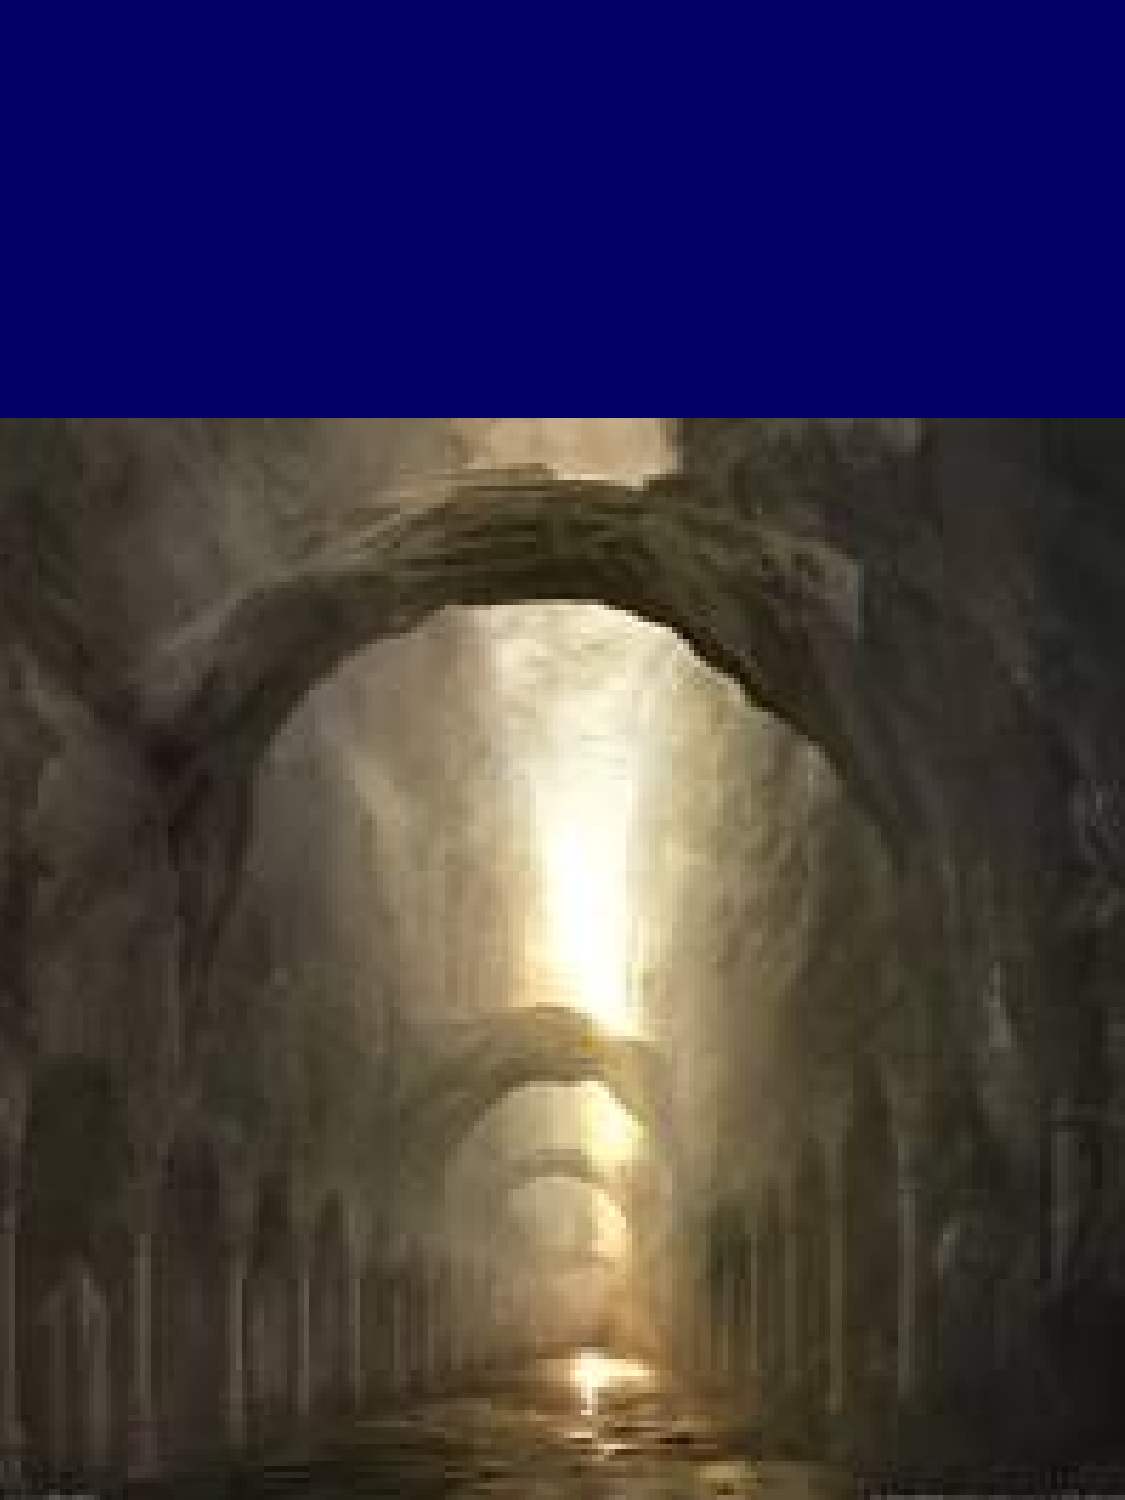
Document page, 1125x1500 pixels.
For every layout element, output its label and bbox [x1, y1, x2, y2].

picture [0, 418, 1125, 1500]
